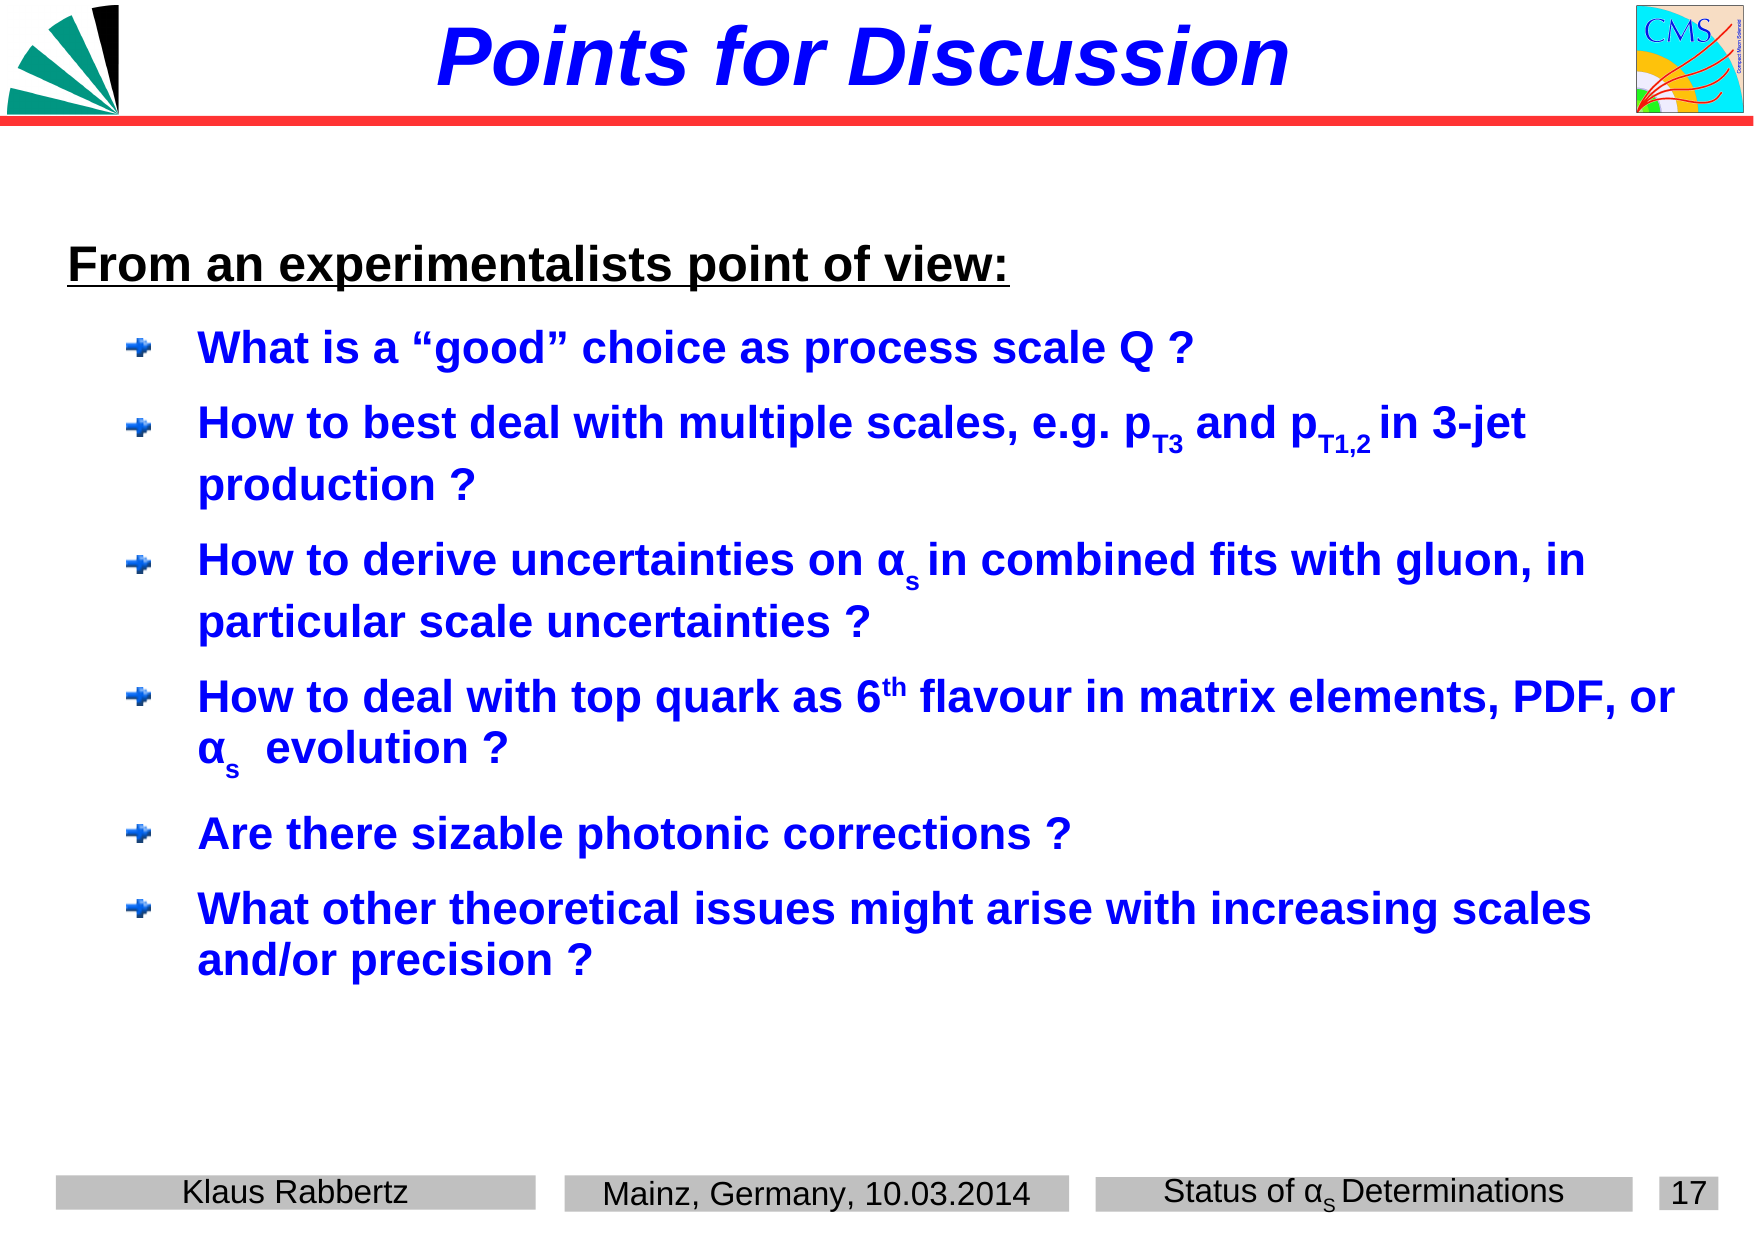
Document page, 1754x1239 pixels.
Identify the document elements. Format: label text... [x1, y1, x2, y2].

list From an experimentalists point of view: What is a “good” choice as process scale Q ? How to best deal with multiple scales, e.g. pT3 and pT1,2 in 3-jet production ? How to derive uncertainties on αs in combined fits with gluon, in particular scale uncertainties ? How to deal with top quark as 6th flavour in matrix elements, PDF, or αs evolution ? Are there sizable photonic corrections ? What other theoretical issues might arise with increasing scales and/or precision ? [67, 151, 1684, 989]
title Points for Discussion [123, 0, 1606, 114]
picture [7, 5, 119, 116]
picture [1636, 5, 1744, 113]
